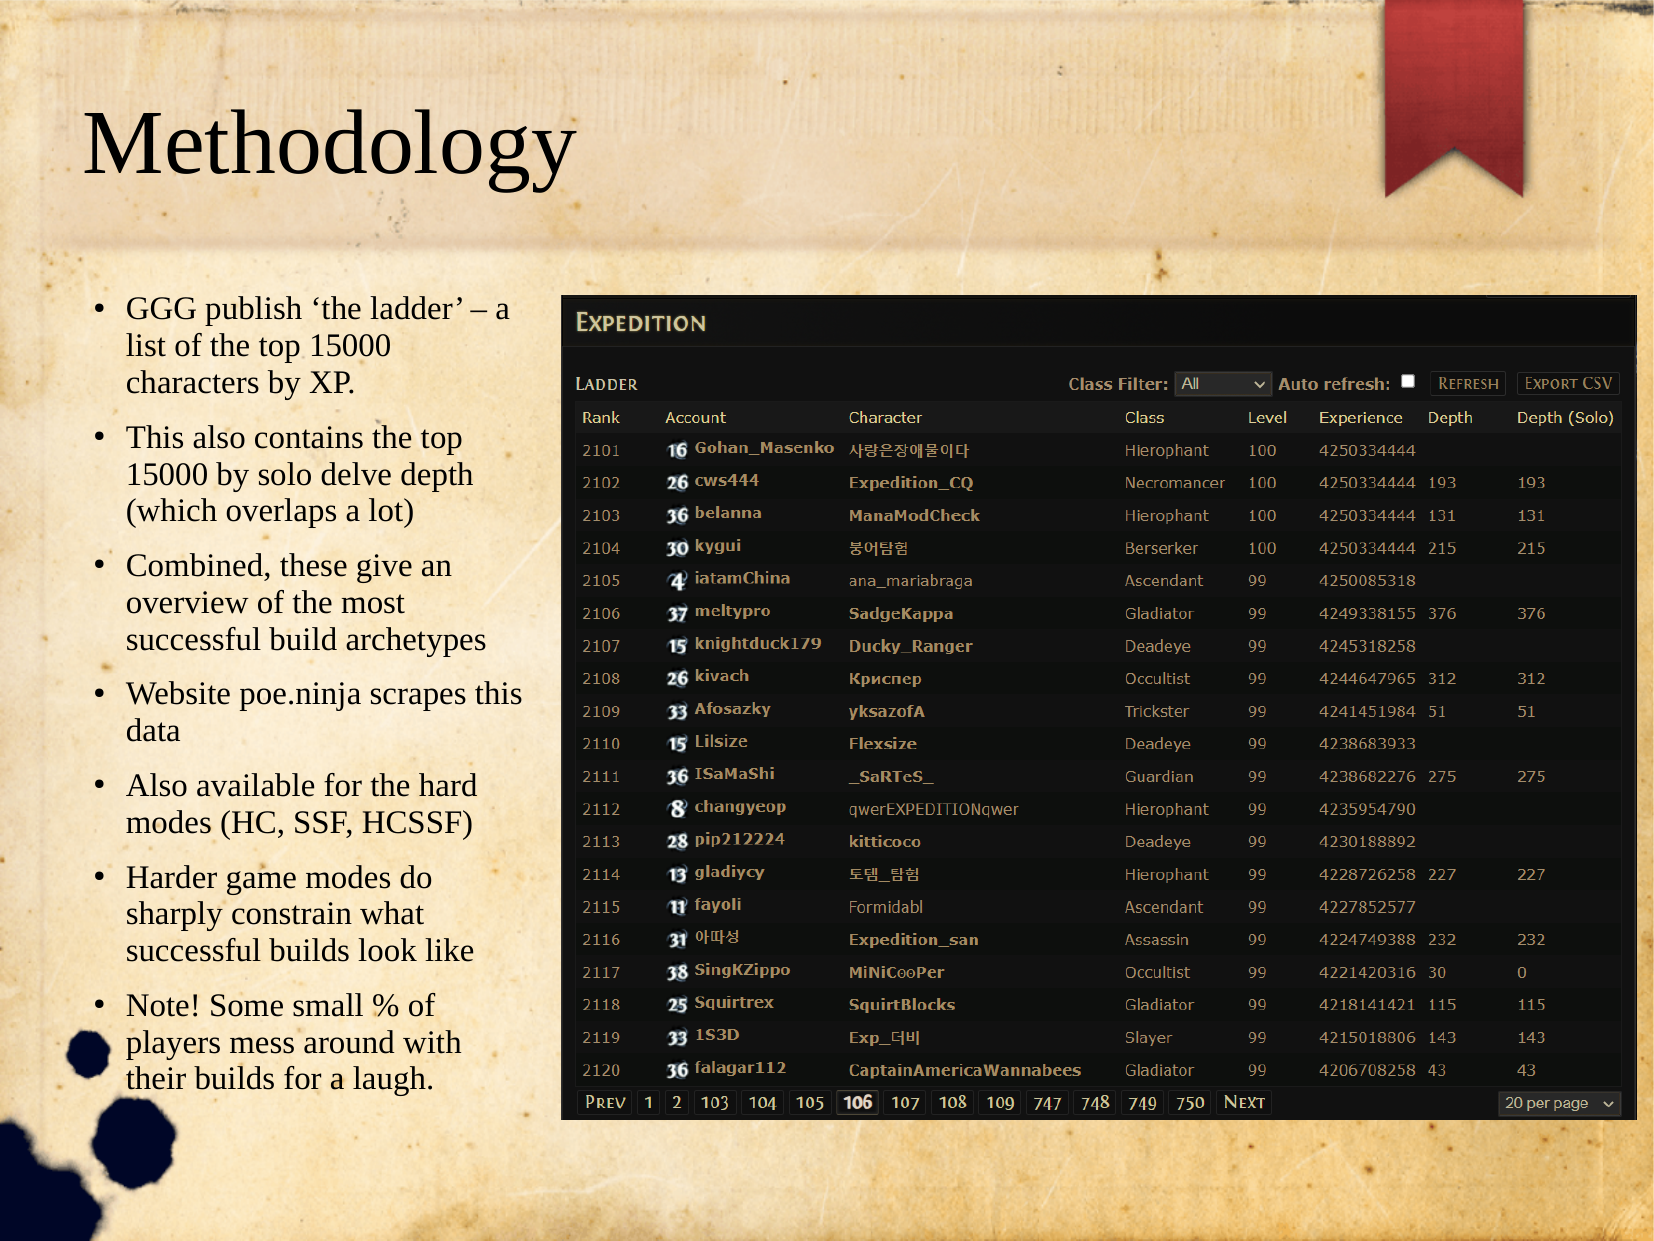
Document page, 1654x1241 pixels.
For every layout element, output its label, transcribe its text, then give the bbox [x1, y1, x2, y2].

list GGG publish ‘the ladder’ – a list of the top 15000 characters by XP. This also contains the top 15000 by solo delve depth (which overlaps a lot) Combined, these give an overview of the most successful build archetypes Website poe.ninja scrapes this data Also available for the hard modes (HC, SSF, HCSSF) Harder game modes do sharply constrain what successful builds look like Note! Some small % of players mess around with their builds for a laugh. [82, 290, 532, 1123]
title Methodology [82, 49, 1347, 237]
picture [0, 0, 1654, 1241]
